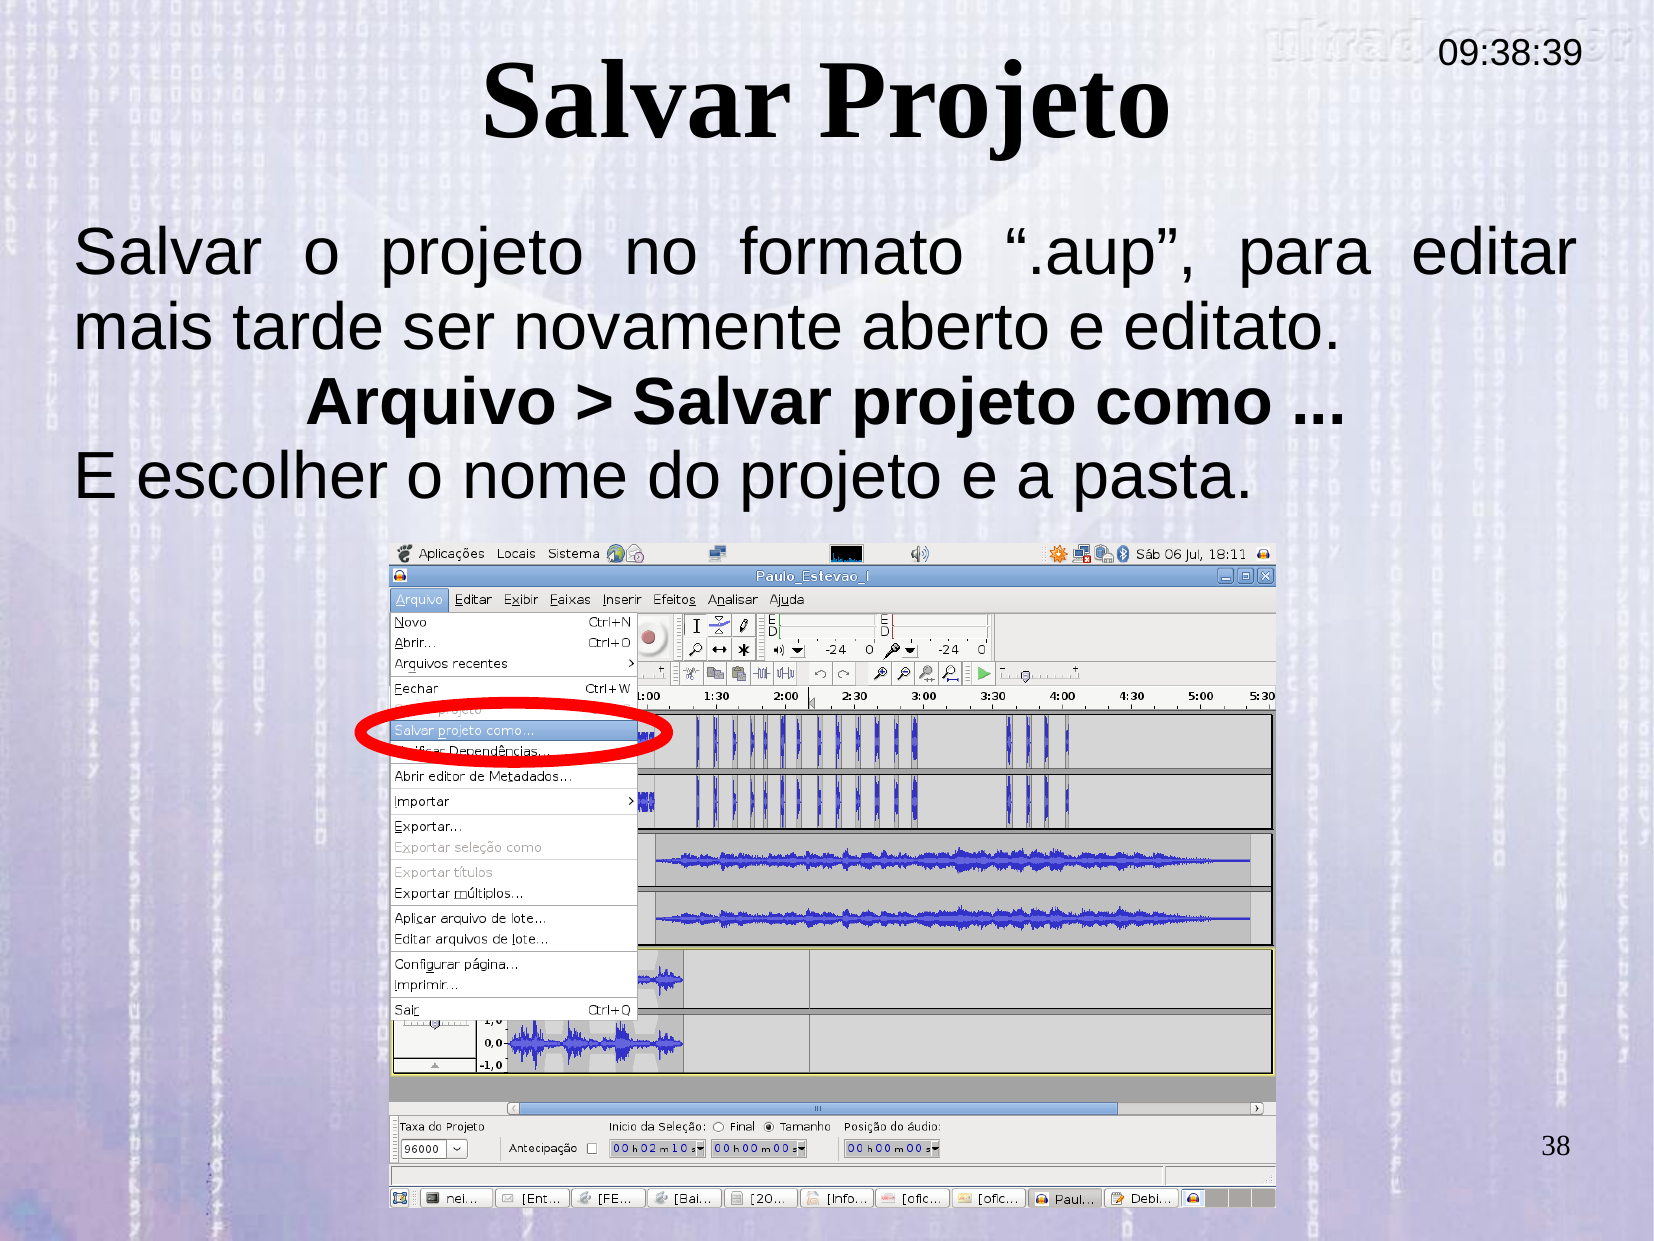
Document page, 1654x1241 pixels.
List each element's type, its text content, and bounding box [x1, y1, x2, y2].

text_box 12:04:18 [1423, 23, 1631, 94]
text_box Salvar o projeto no formato “.aup”, para editar mais tarde ser novamente aberto e editato. Arquivo > Salvar projeto como ... E escolher o nome do projeto e a pasta. [59, 206, 1595, 521]
text_box Salvar Projeto [29, 29, 1625, 191]
picture [0, 0, 1654, 1241]
